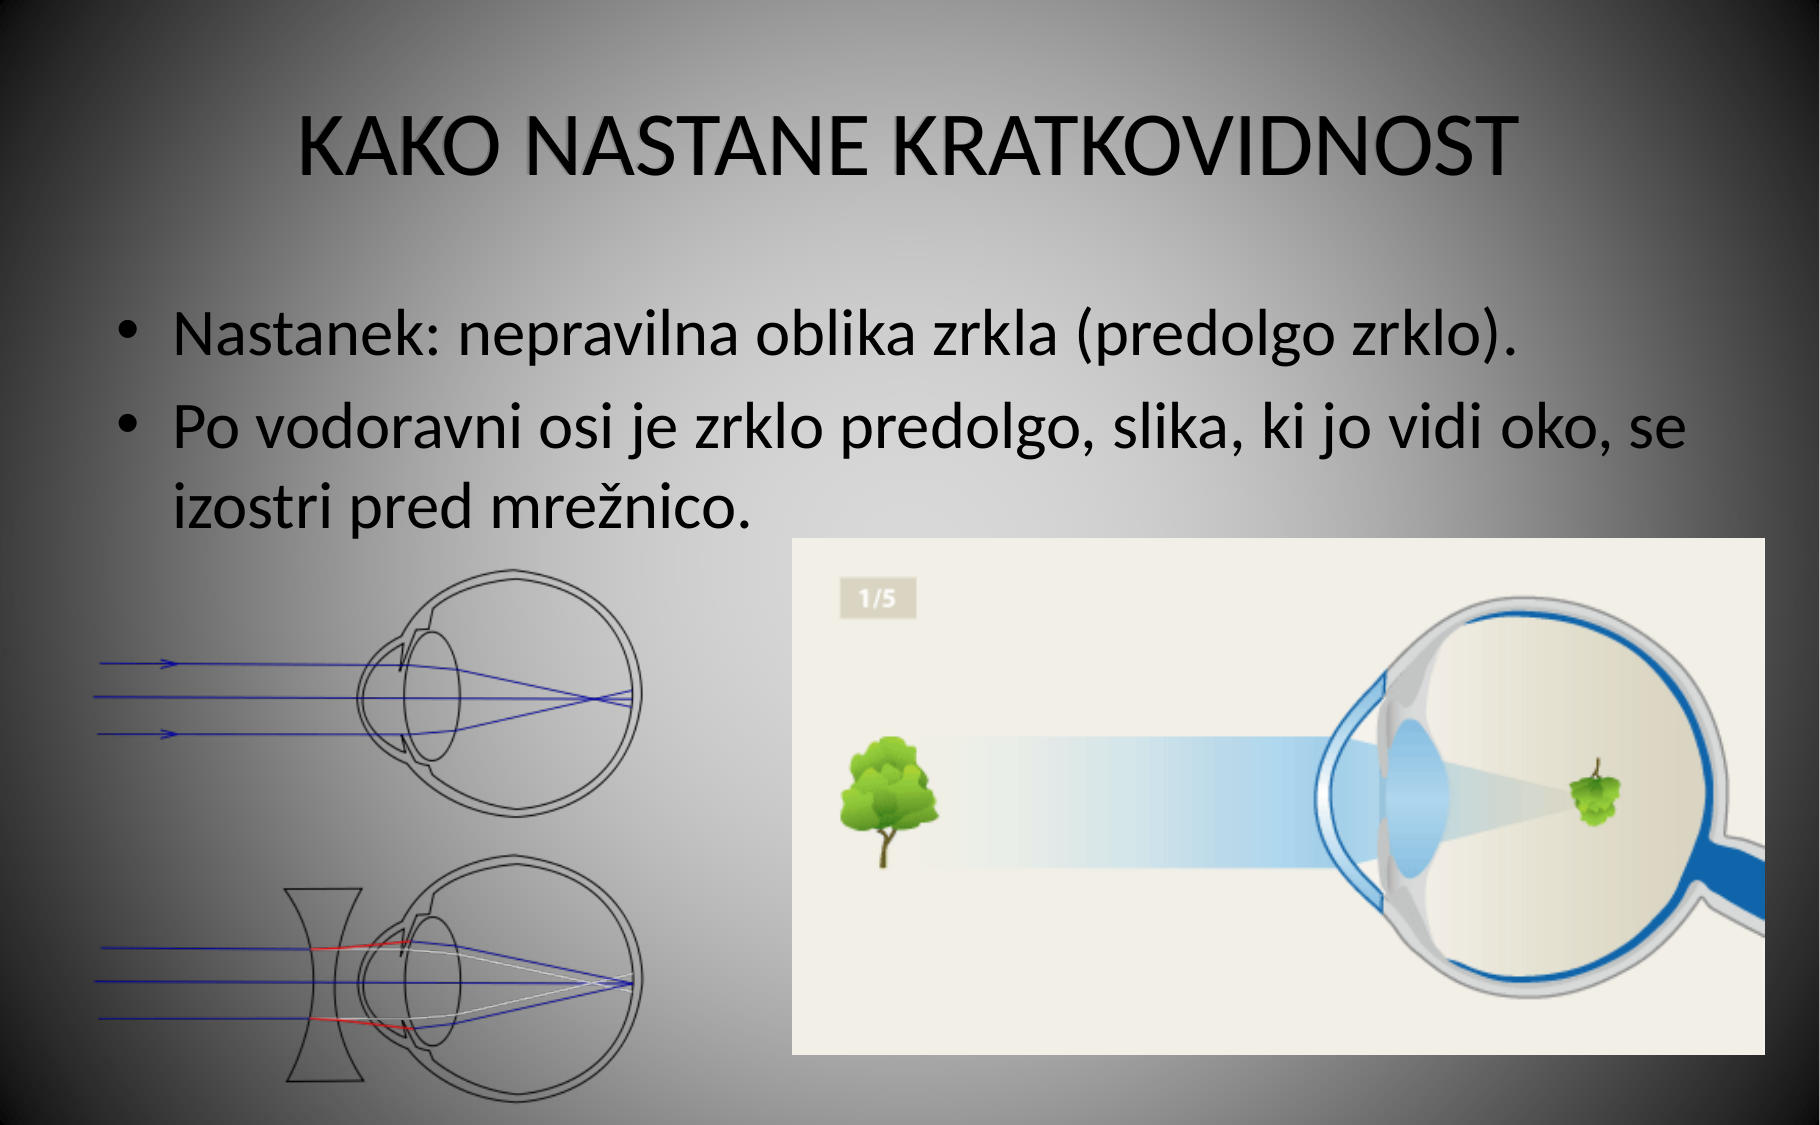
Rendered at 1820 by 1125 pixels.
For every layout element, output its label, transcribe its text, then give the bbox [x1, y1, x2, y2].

picture [0, 0, 1820, 1125]
list Nastanek: nepravilna oblika zrkla (predolgo zrklo). Po vodoravni osi je zrklo predolgo, slika, ki jo vidi oko, se izostri pred mrežnico. [101, 281, 1739, 1024]
title KAKO NASTANE KRATKOVIDNOST [90, 45, 1729, 233]
